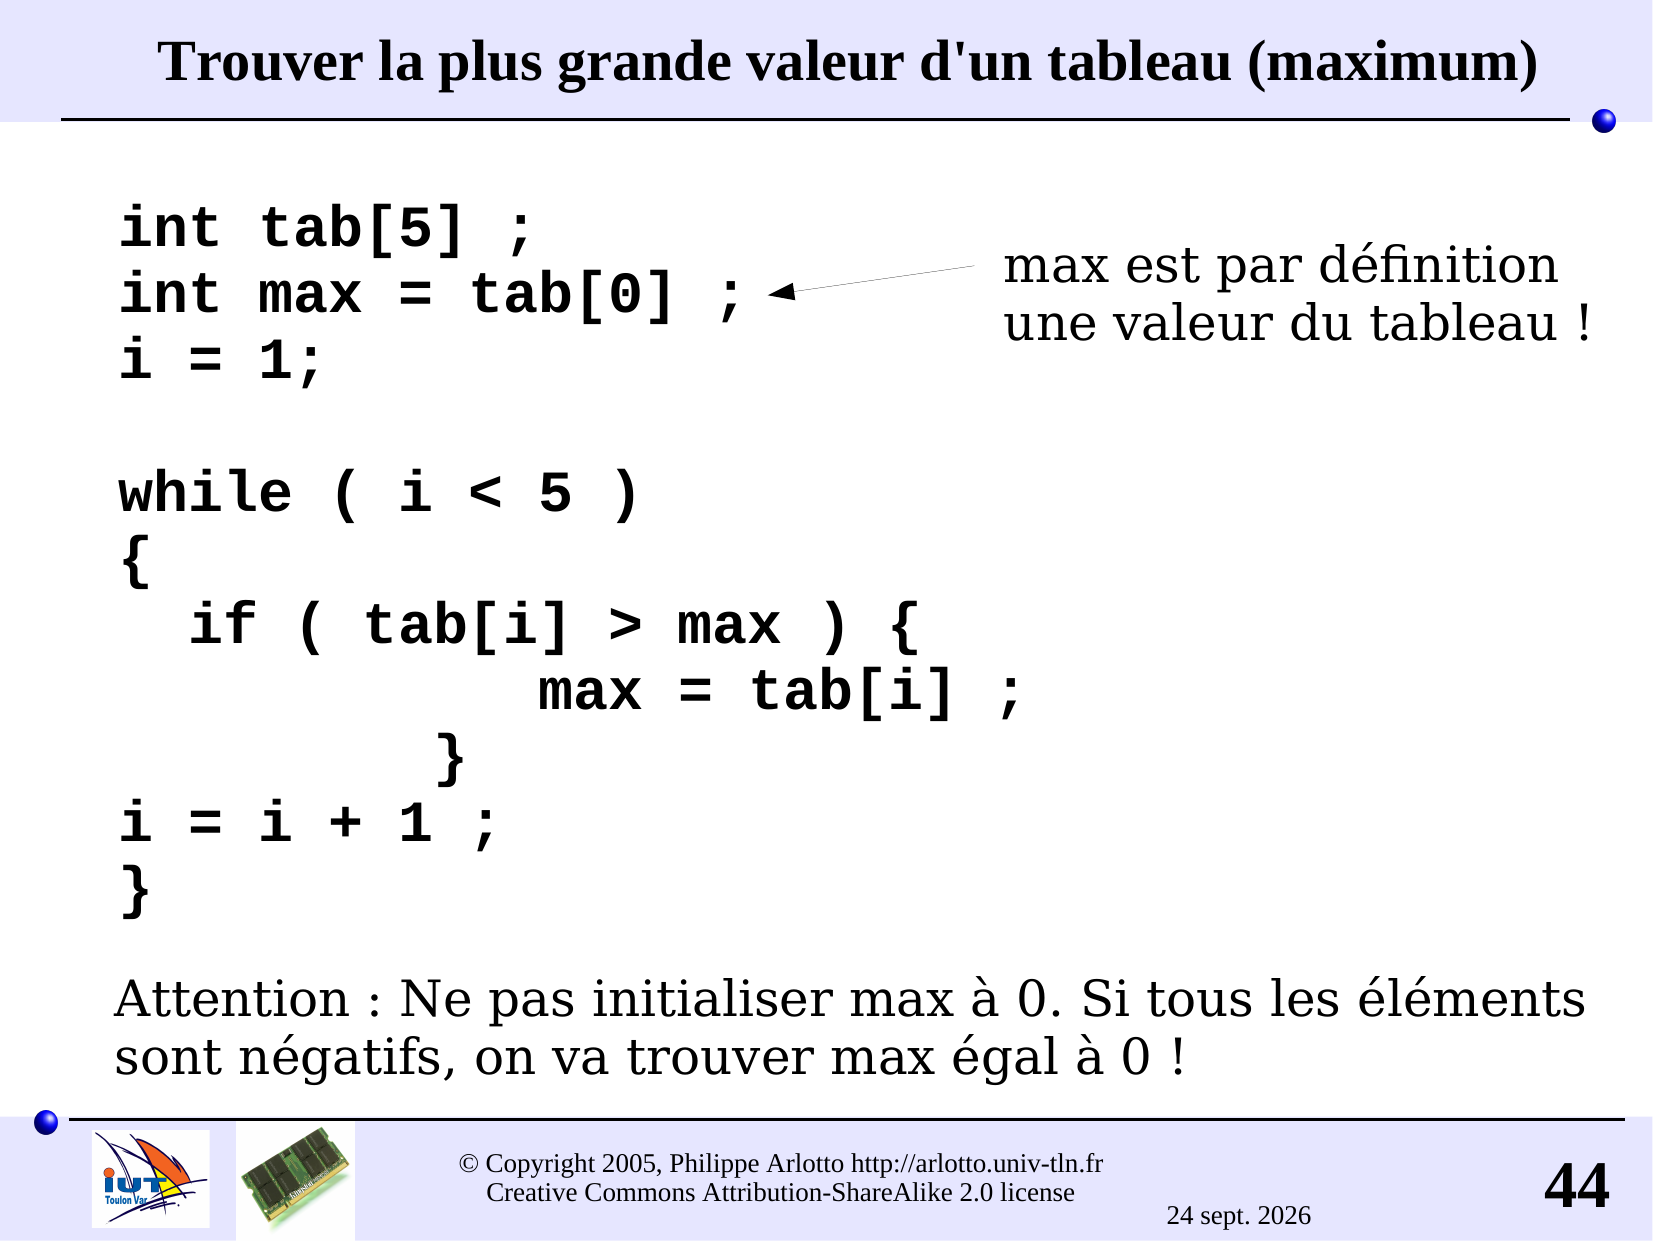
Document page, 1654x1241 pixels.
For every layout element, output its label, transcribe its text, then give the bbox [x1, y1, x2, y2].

text_box int tab[5] ; int max = tab[0] ; i = 1; while ( i < 5 ) { if ( tab[i] > max ) { max = tab[i] ; } i = i + 1 ; } [118, 198, 1388, 925]
title Trouver la plus grande valeur d'un tableau (maximum) [95, 14, 1585, 107]
text_box max est par définition une valeur du tableau ! [1003, 236, 1596, 353]
text_box Attention : Ne pas initialiser max à 0. Si tous les éléments sont négatifs, on va trouver max égal à 0 ! [114, 969, 1589, 1087]
picture [236, 1121, 355, 1241]
